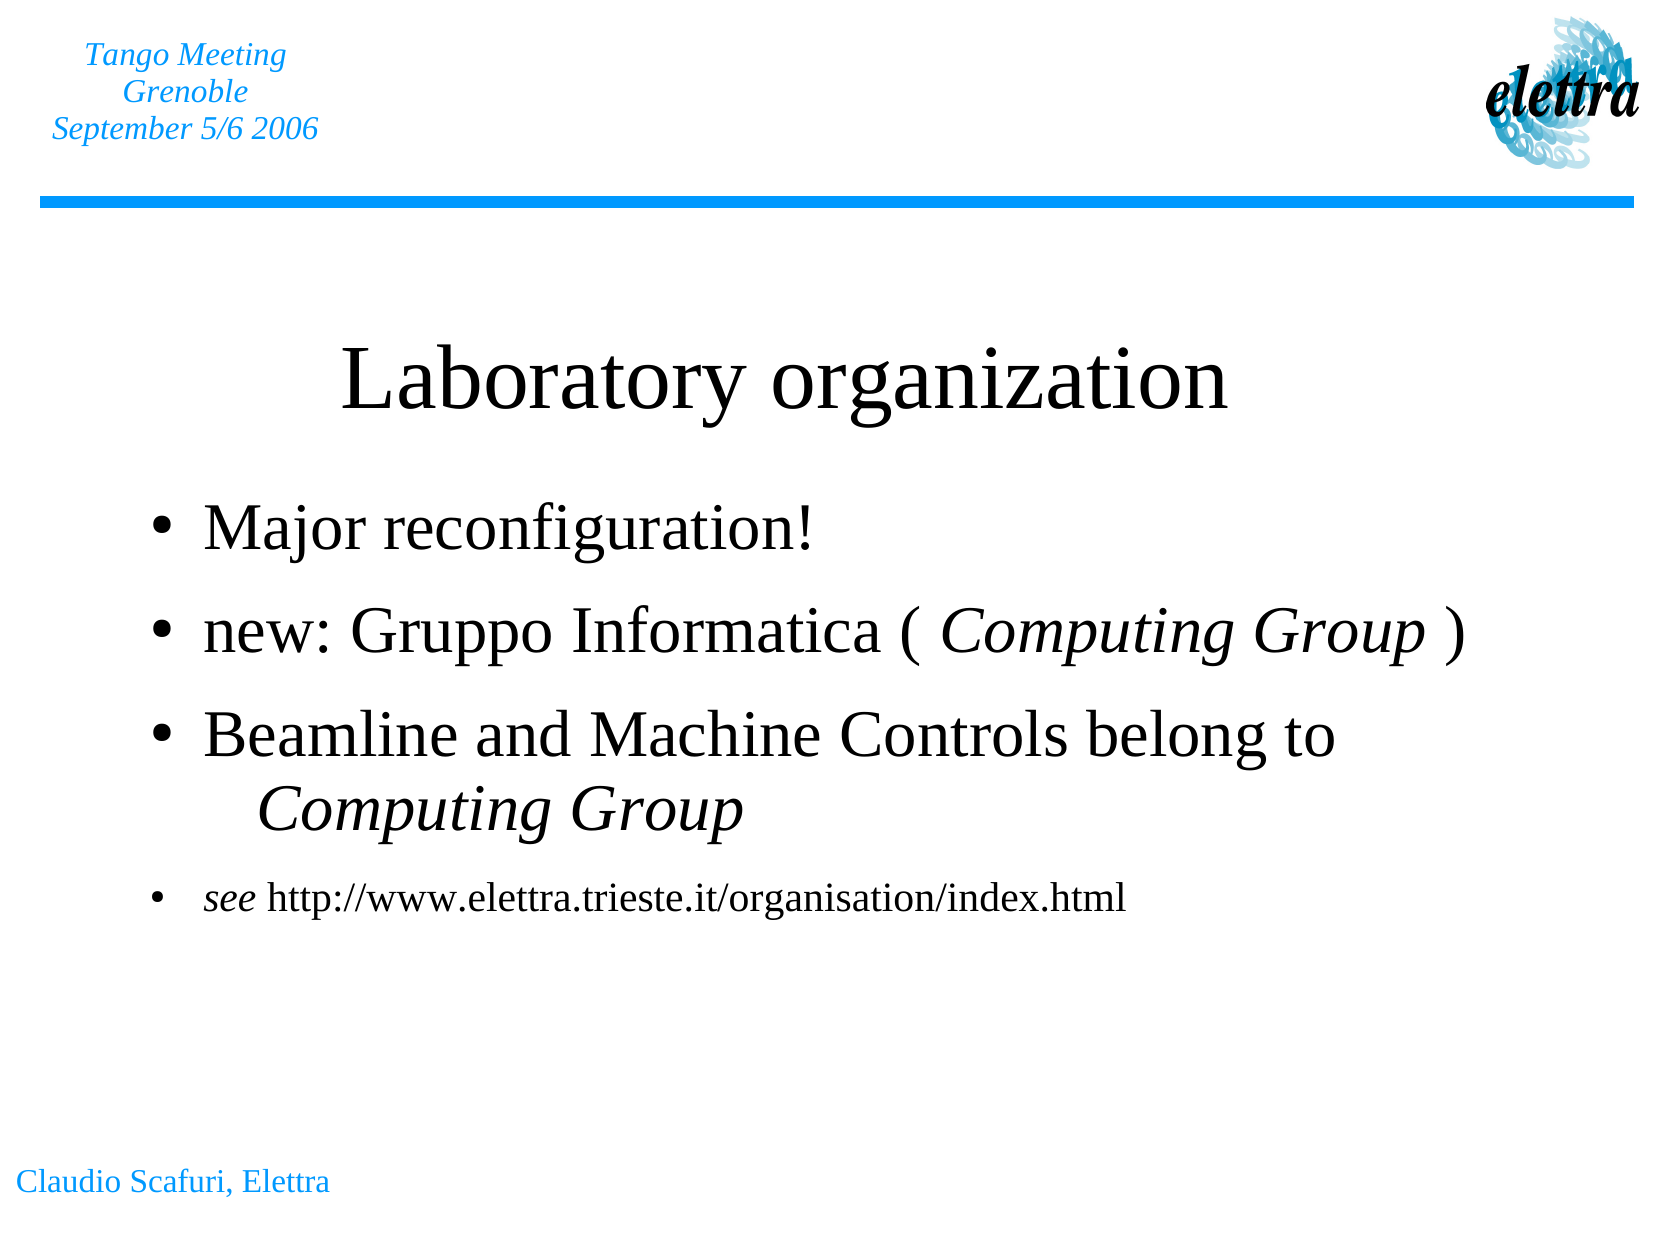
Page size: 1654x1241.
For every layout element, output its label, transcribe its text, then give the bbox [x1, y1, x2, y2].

title Laboratory organization [79, 273, 1492, 481]
picture [1486, 16, 1639, 169]
list Major reconfiguration! new: Gruppo Informatica ( Computing Group ) Beamline and Machine Controls belong to Computing Group see http://www.elettra.trieste.it/organisation/index.html [114, 489, 1527, 952]
